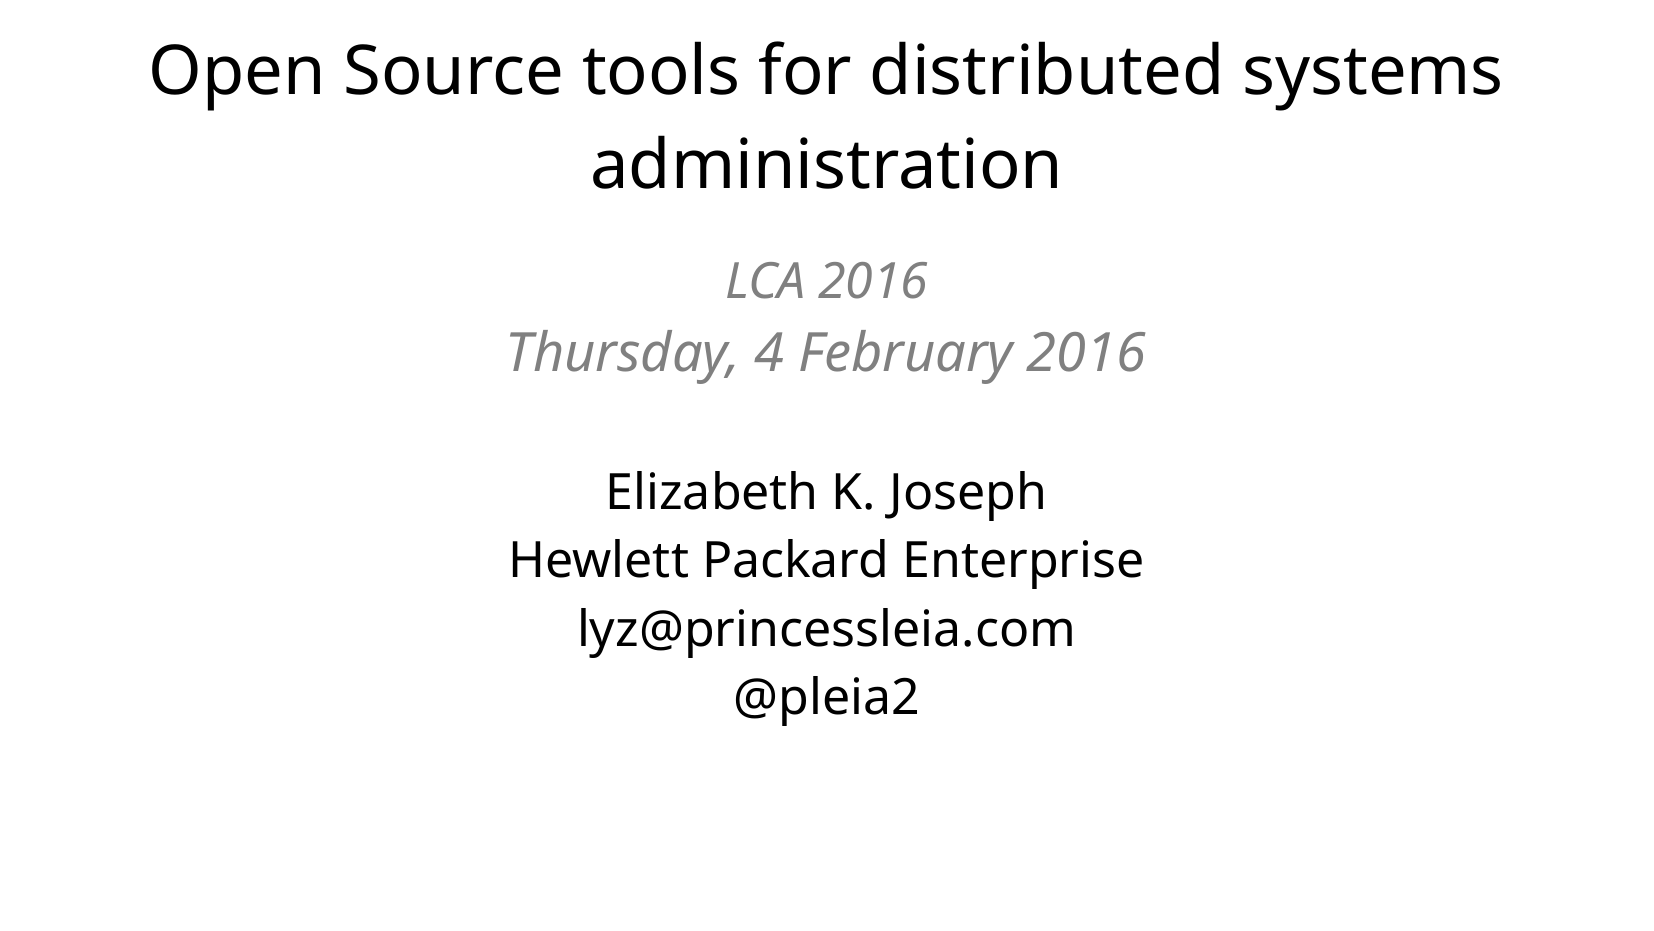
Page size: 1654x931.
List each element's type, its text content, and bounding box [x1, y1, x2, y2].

subtitle LCA 2016 Thursday, 4 February 2016 Elizabeth K. Joseph Hewlett Packard Enterprise lyz@princessleia.com @pleia2 [82, 217, 1571, 758]
title Open Source tools for distributed systems administration [82, 37, 1571, 193]
